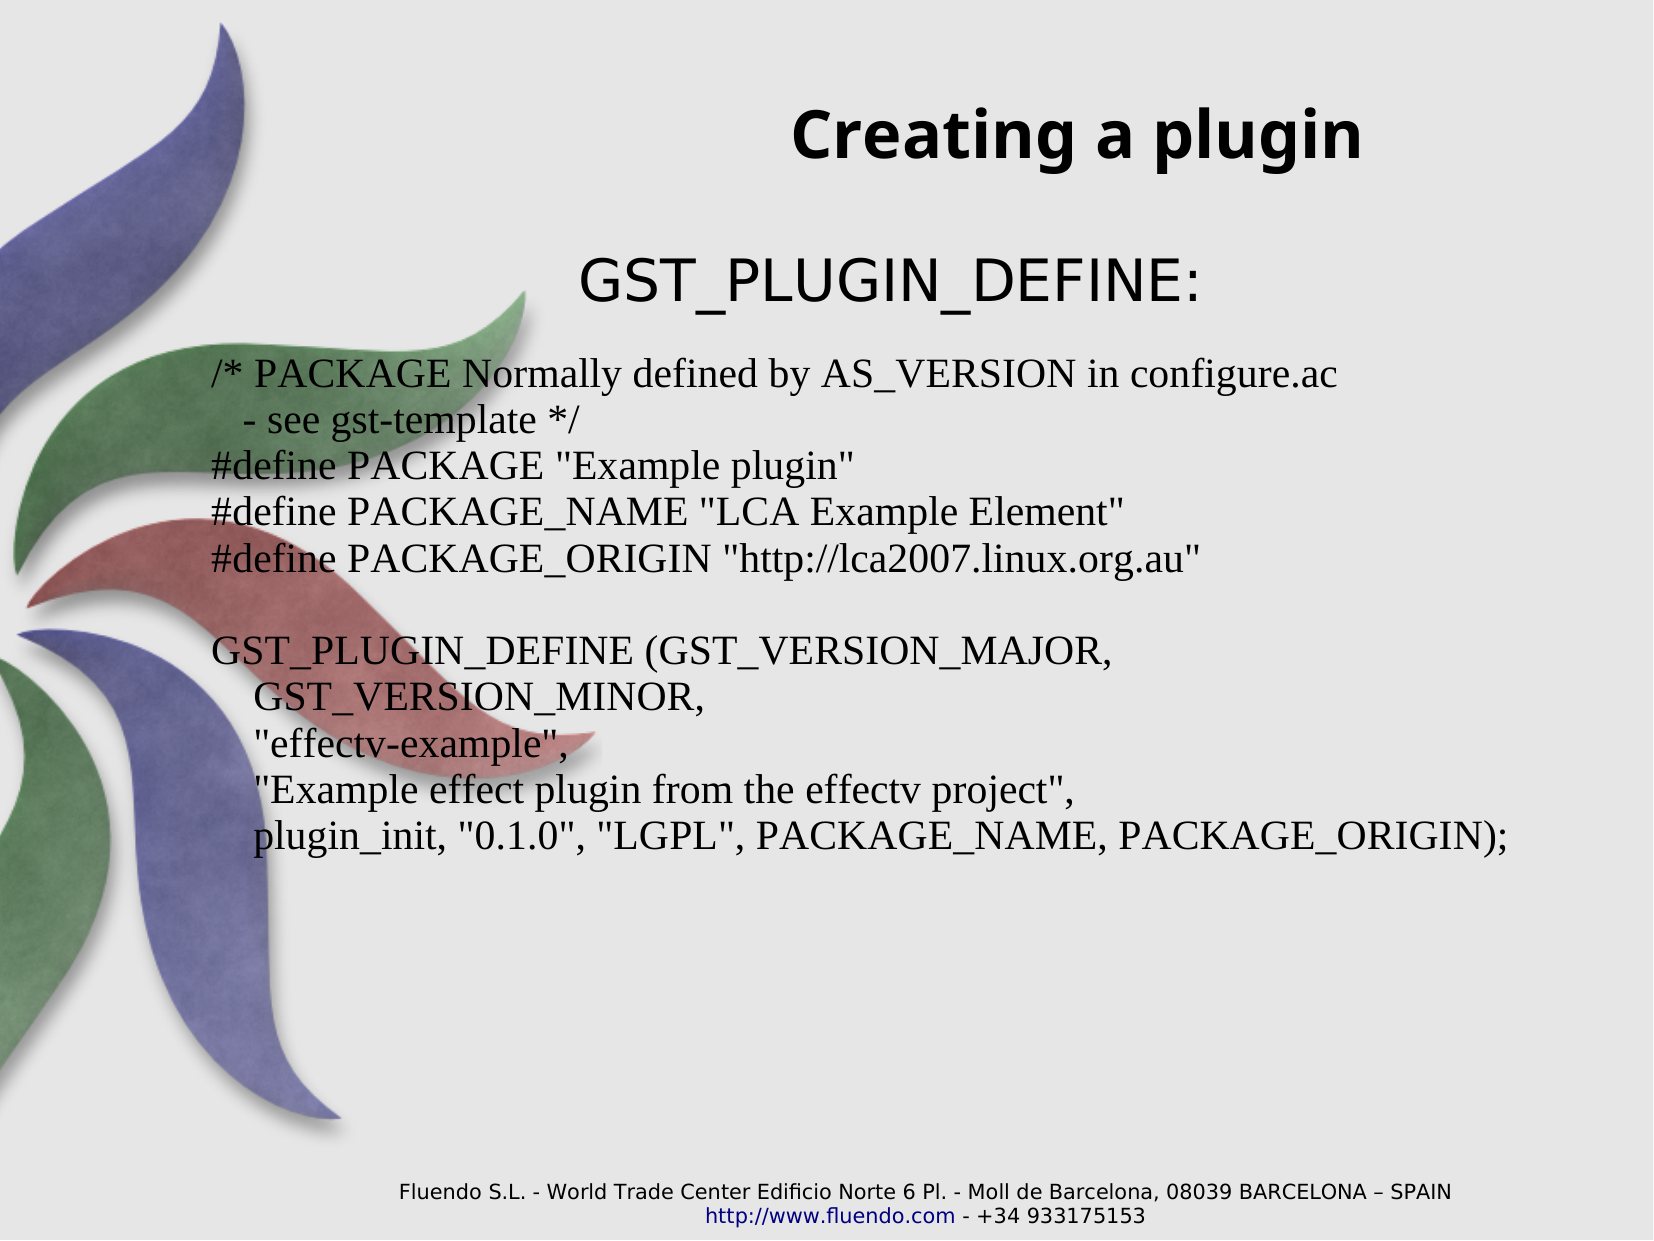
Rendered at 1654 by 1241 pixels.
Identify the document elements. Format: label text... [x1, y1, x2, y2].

title Creating a plugin [561, 59, 1595, 207]
text_box /* PACKAGE Normally defined by AS_VERSION in configure.ac - see gst-template */ #define PACKAGE "Example plugin" #define PACKAGE_NAME "LCA Example Element" #define PACKAGE_ORIGIN "http://lca2007.linux.org.au" GST_PLUGIN_DEFINE (GST_VERSION_MAJOR, GST_VERSION_MINOR, "effectv-example", "Example effect plugin from the effectv project", plugin_init, "0.1.0", "LGPL", PACKAGE_NAME, PACKAGE_ORIGIN); [193, 349, 1634, 1102]
picture [0, 1, 602, 1241]
picture [597, 1189, 602, 1198]
list GST_PLUGIN_DEFINE: [561, 236, 1595, 327]
